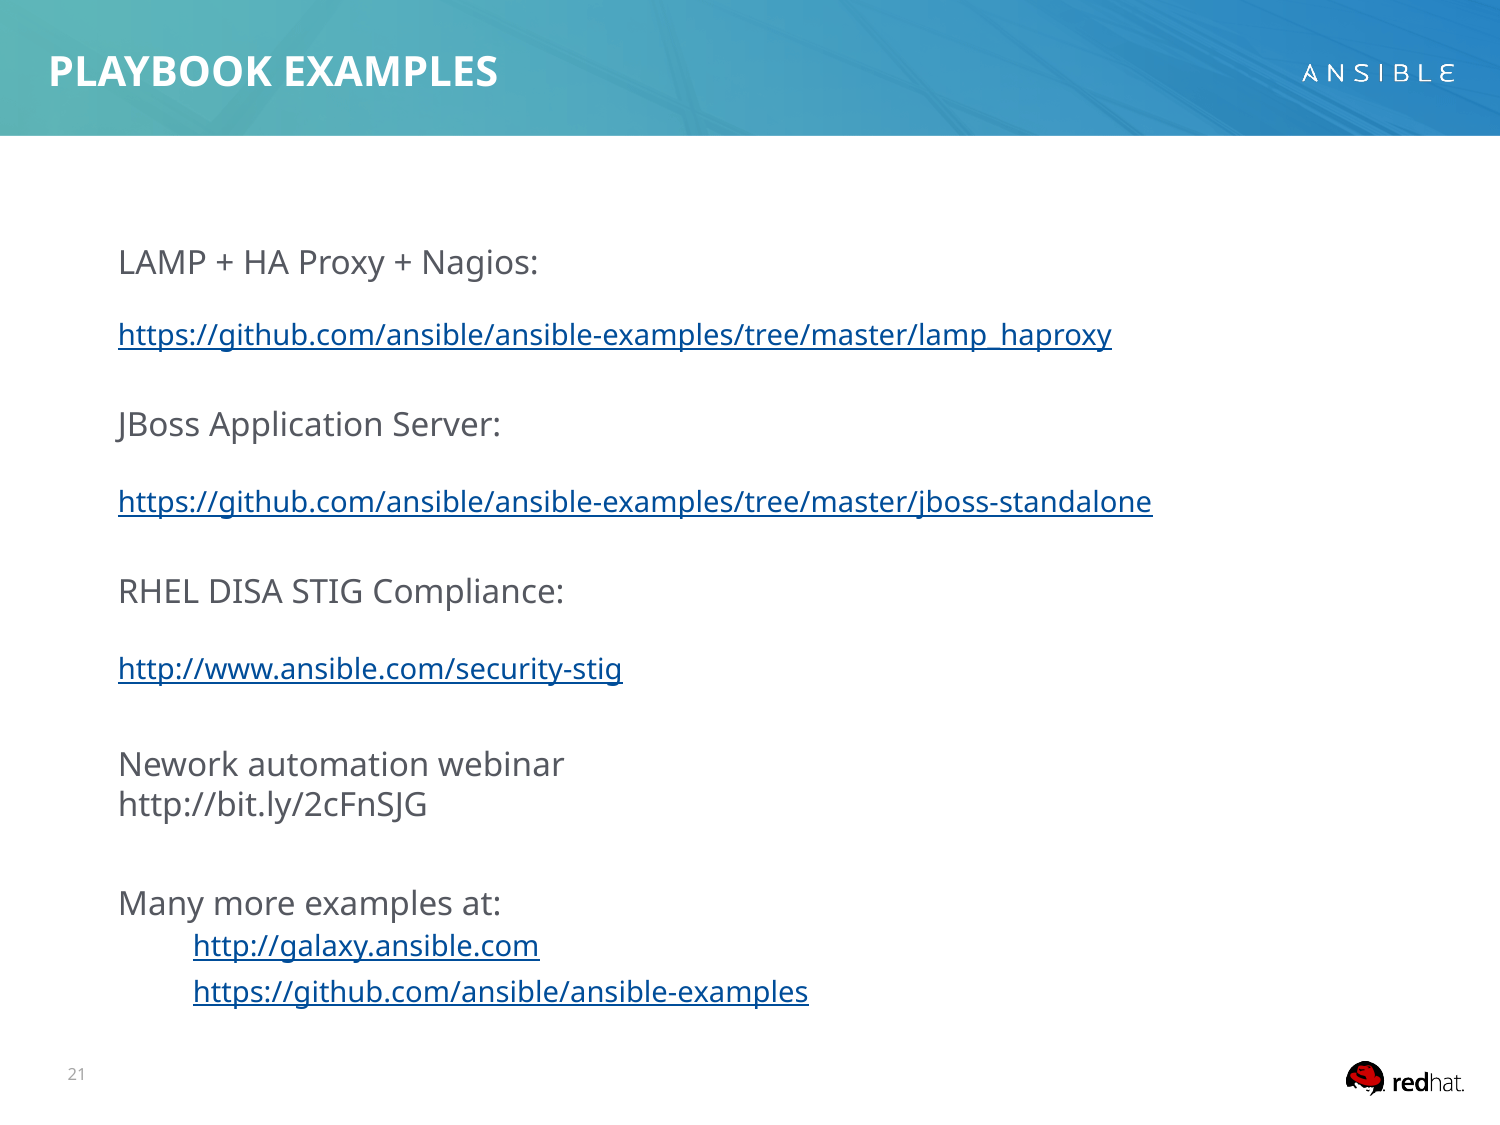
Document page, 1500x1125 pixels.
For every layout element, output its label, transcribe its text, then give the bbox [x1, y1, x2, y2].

list PLAYBOOK EXAMPLES [47, 45, 936, 104]
text_box LAMP + HA Proxy + Nagios: https://github.com/ansible/ansible-examples/tree/master/lamp_haproxy JBoss Application Server: https://github.com/ansible/ansible-examples/tree/master/jboss-standalone RHEL DISA STIG Compliance: http://www.ansible.com/security-stig Nework automation webinar http://bit.ly/2cFnSJG Many more examples at: http://galaxy.ansible.com https://github.com/ansible/ansible-examples [102, 233, 1394, 682]
picture [0, 0, 1500, 1125]
